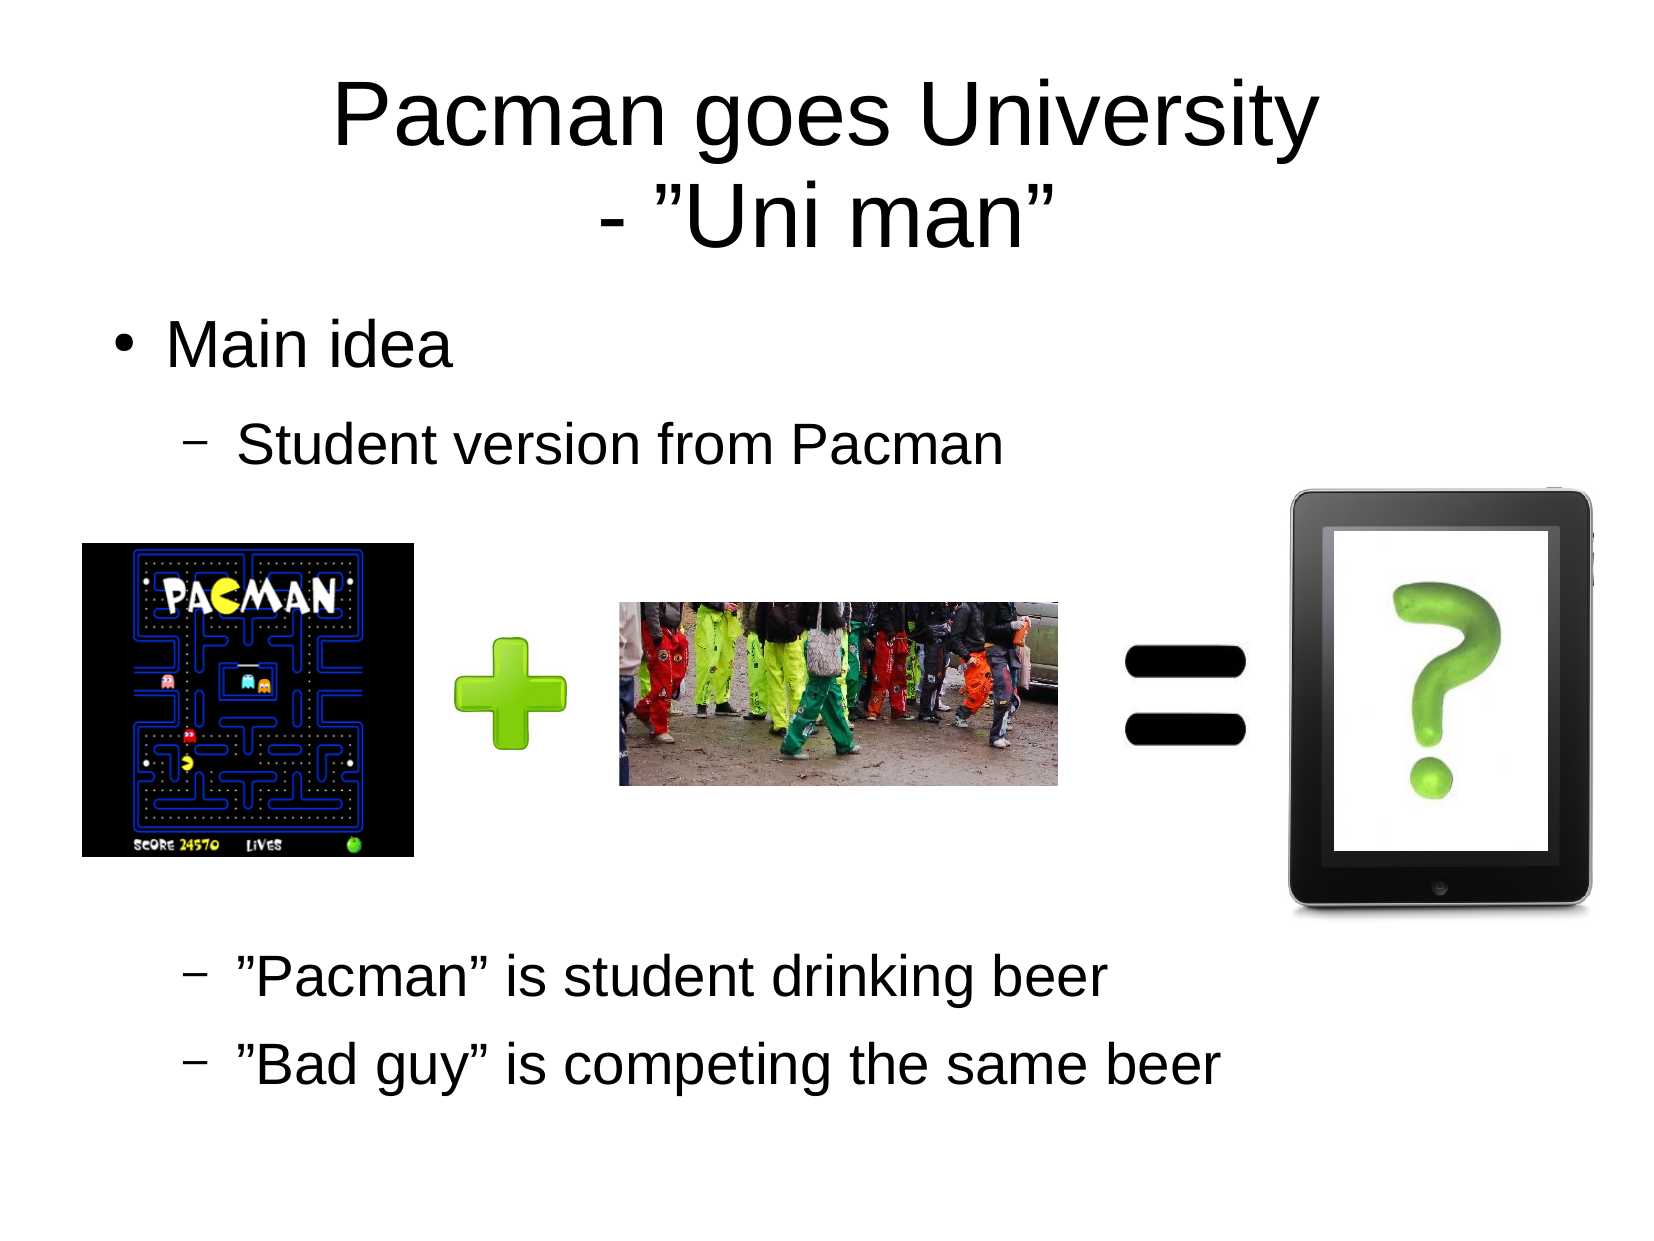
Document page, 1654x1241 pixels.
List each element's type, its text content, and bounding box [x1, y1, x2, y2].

title Pacman goes University - ”Uni man” [82, 61, 1571, 269]
picture [82, 543, 414, 857]
list Main idea Student version from Pacman ”Pacman” is student drinking beer ”Bad guy” is competing the same beer [94, 307, 1550, 1146]
picture [454, 637, 567, 751]
picture [619, 602, 1058, 786]
picture [1098, 472, 1595, 926]
